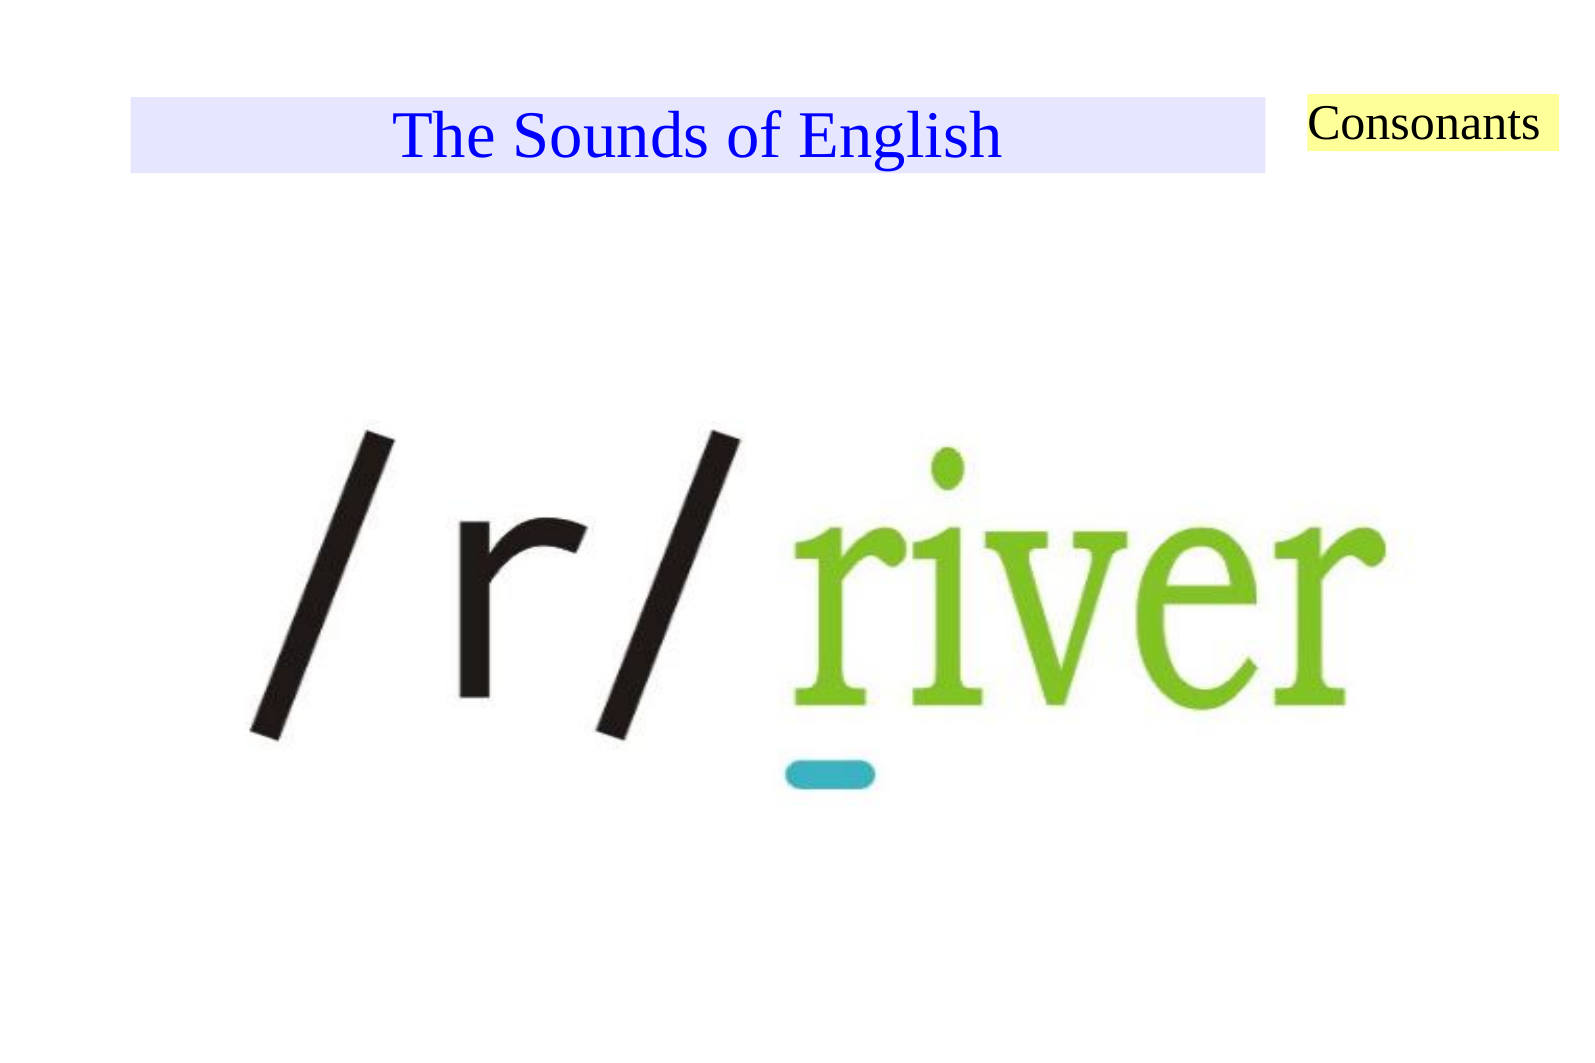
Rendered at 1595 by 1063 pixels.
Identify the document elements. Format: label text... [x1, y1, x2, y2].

picture [146, 200, 1480, 1025]
text_box The Sounds of English [130, 97, 1266, 174]
text_box Consonants [1307, 94, 1560, 152]
